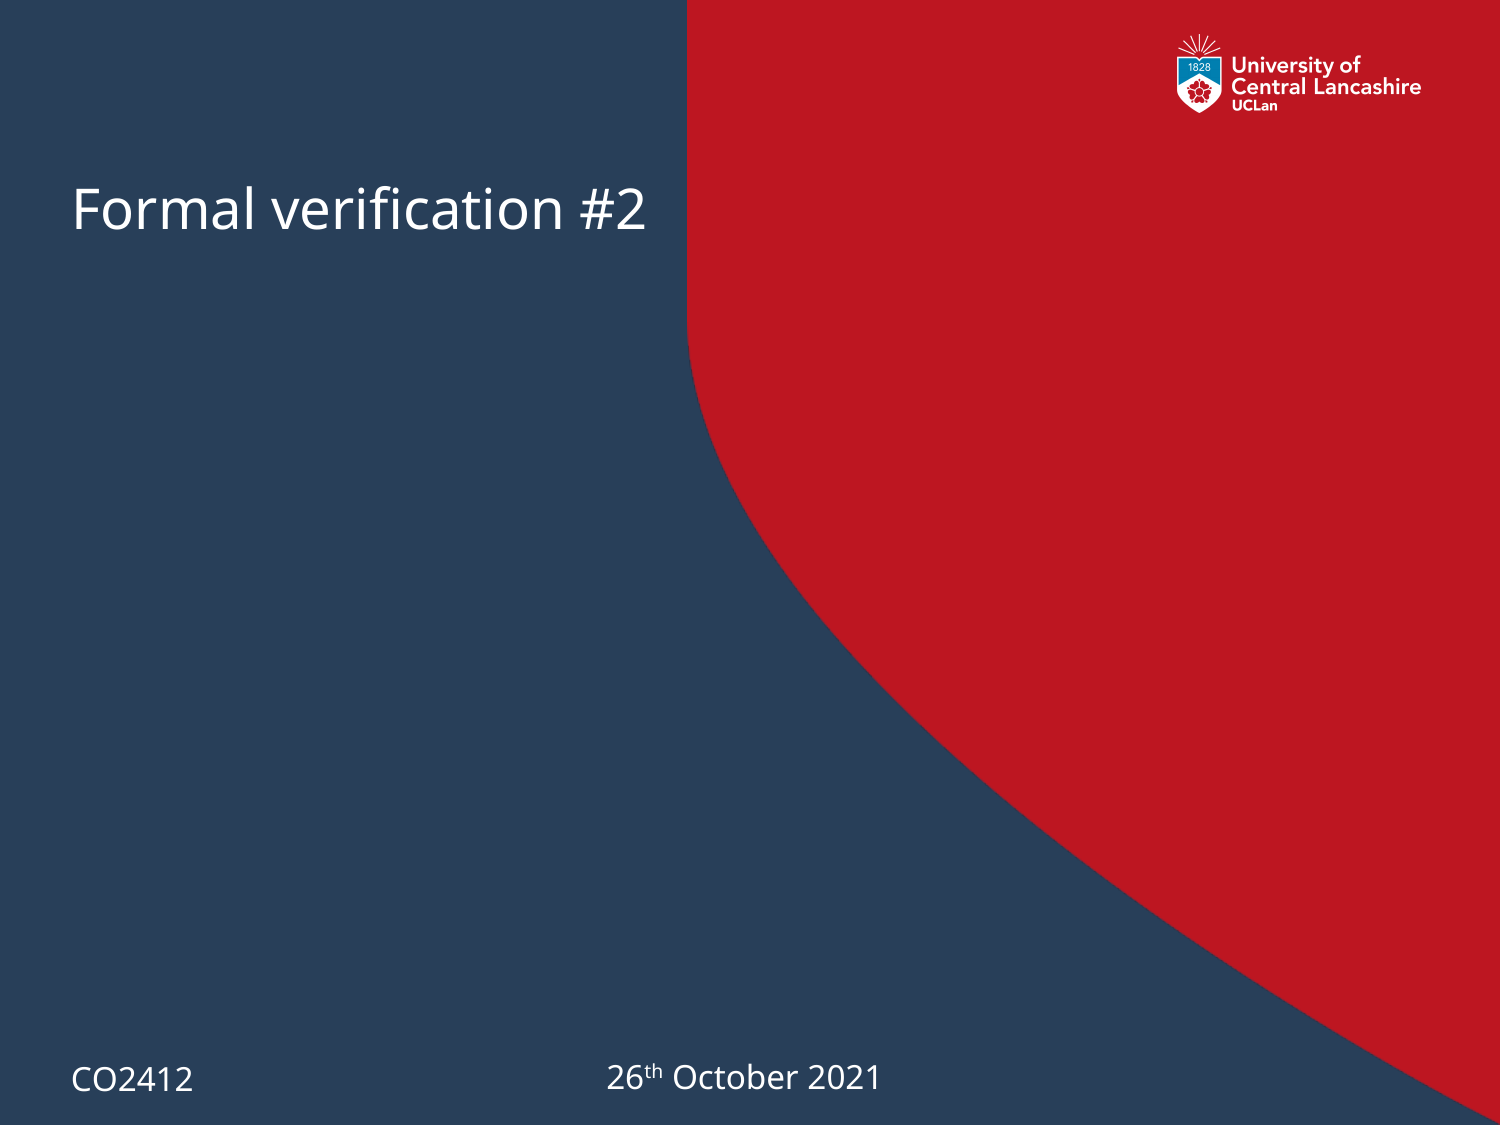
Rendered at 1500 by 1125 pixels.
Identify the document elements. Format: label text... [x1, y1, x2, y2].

text_box Formal verification #2 [56, 86, 1185, 328]
picture [687, 0, 1500, 1125]
